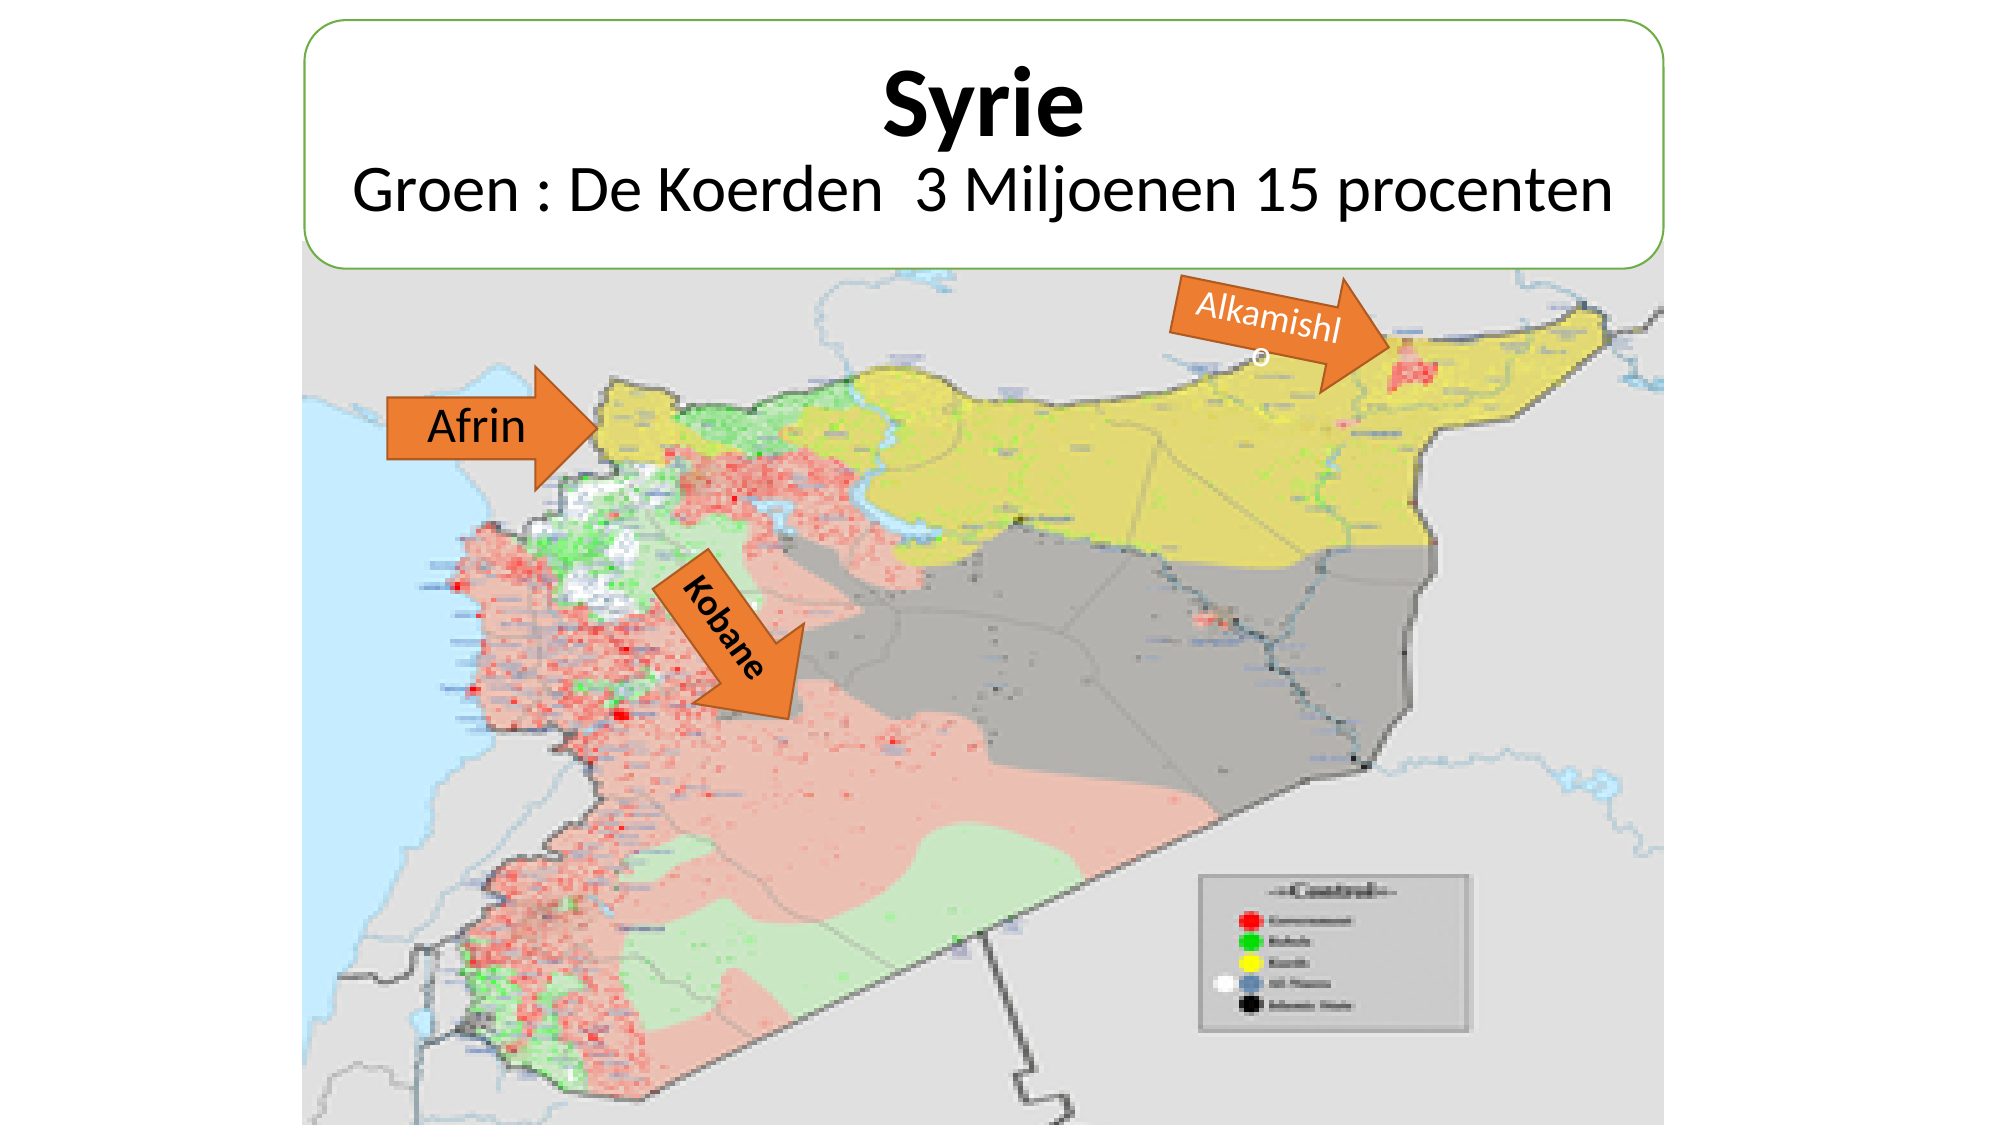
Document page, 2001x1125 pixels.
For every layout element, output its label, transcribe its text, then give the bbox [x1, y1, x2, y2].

text_box Syrie Groen : De Koerden 3 Miljoenen 15 procenten [304, 20, 1664, 269]
text_box Alkamishlo [1170, 275, 1389, 393]
picture [302, 241, 1664, 1125]
text_box Afrin [387, 366, 598, 491]
text_box Kobane [652, 549, 804, 720]
